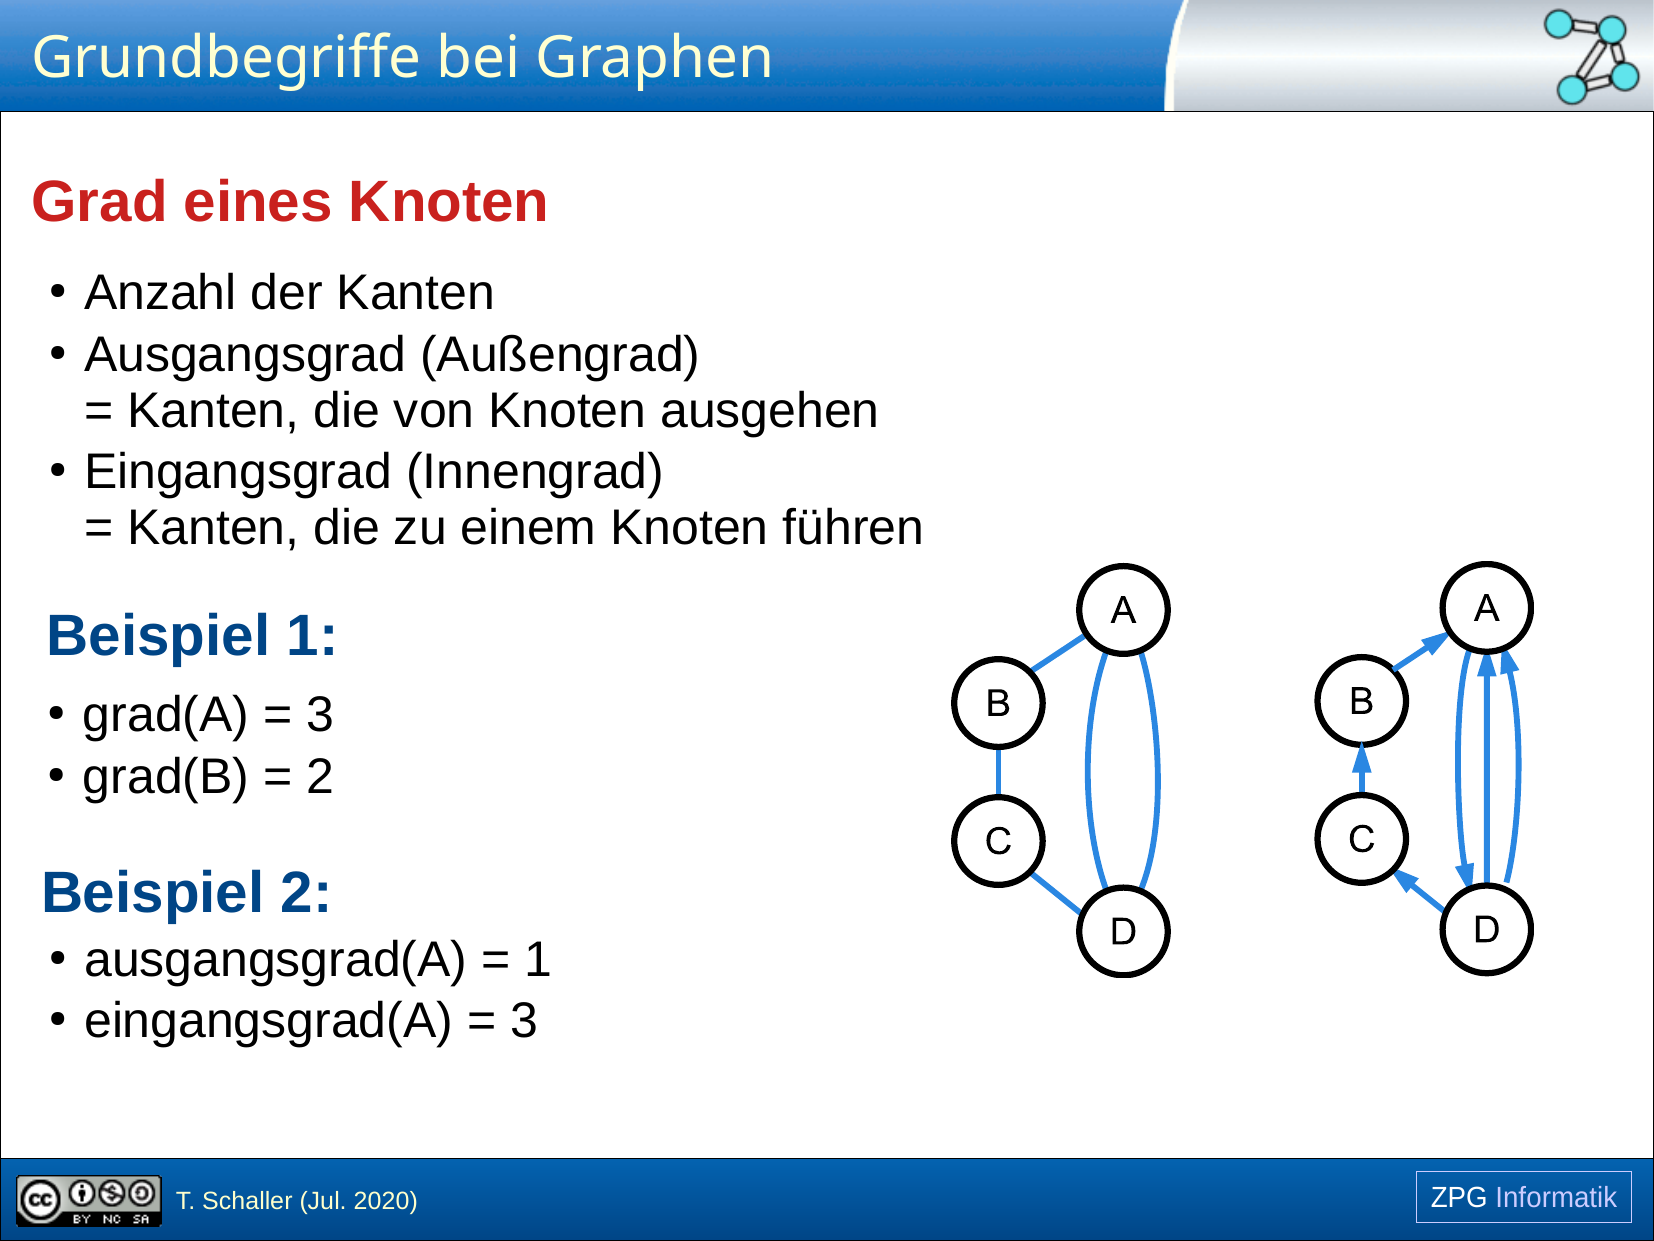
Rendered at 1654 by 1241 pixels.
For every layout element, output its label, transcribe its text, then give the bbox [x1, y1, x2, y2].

text_box Grad eines Knoten [31, 168, 900, 235]
picture [0, 0, 1654, 111]
text_box Beispiel 1: [46, 602, 356, 670]
text_box Anzahl der Kanten Ausgangsgrad (Außengrad) = Kanten, die von Knoten ausgehen Eingangsgrad (Innengrad) = Kanten, die zu einem Knoten führen [48, 264, 1424, 617]
picture [951, 561, 1534, 978]
text_box ausgangsgrad(A) = 1 eingangsgrad(A) = 3 [48, 931, 1424, 1111]
title Grundbegriffe bei Graphen [31, 16, 1151, 94]
picture [16, 1175, 162, 1227]
text_box grad(A) = 3 grad(B) = 2 [47, 686, 1423, 866]
text_box Beispiel 2: [41, 859, 350, 927]
